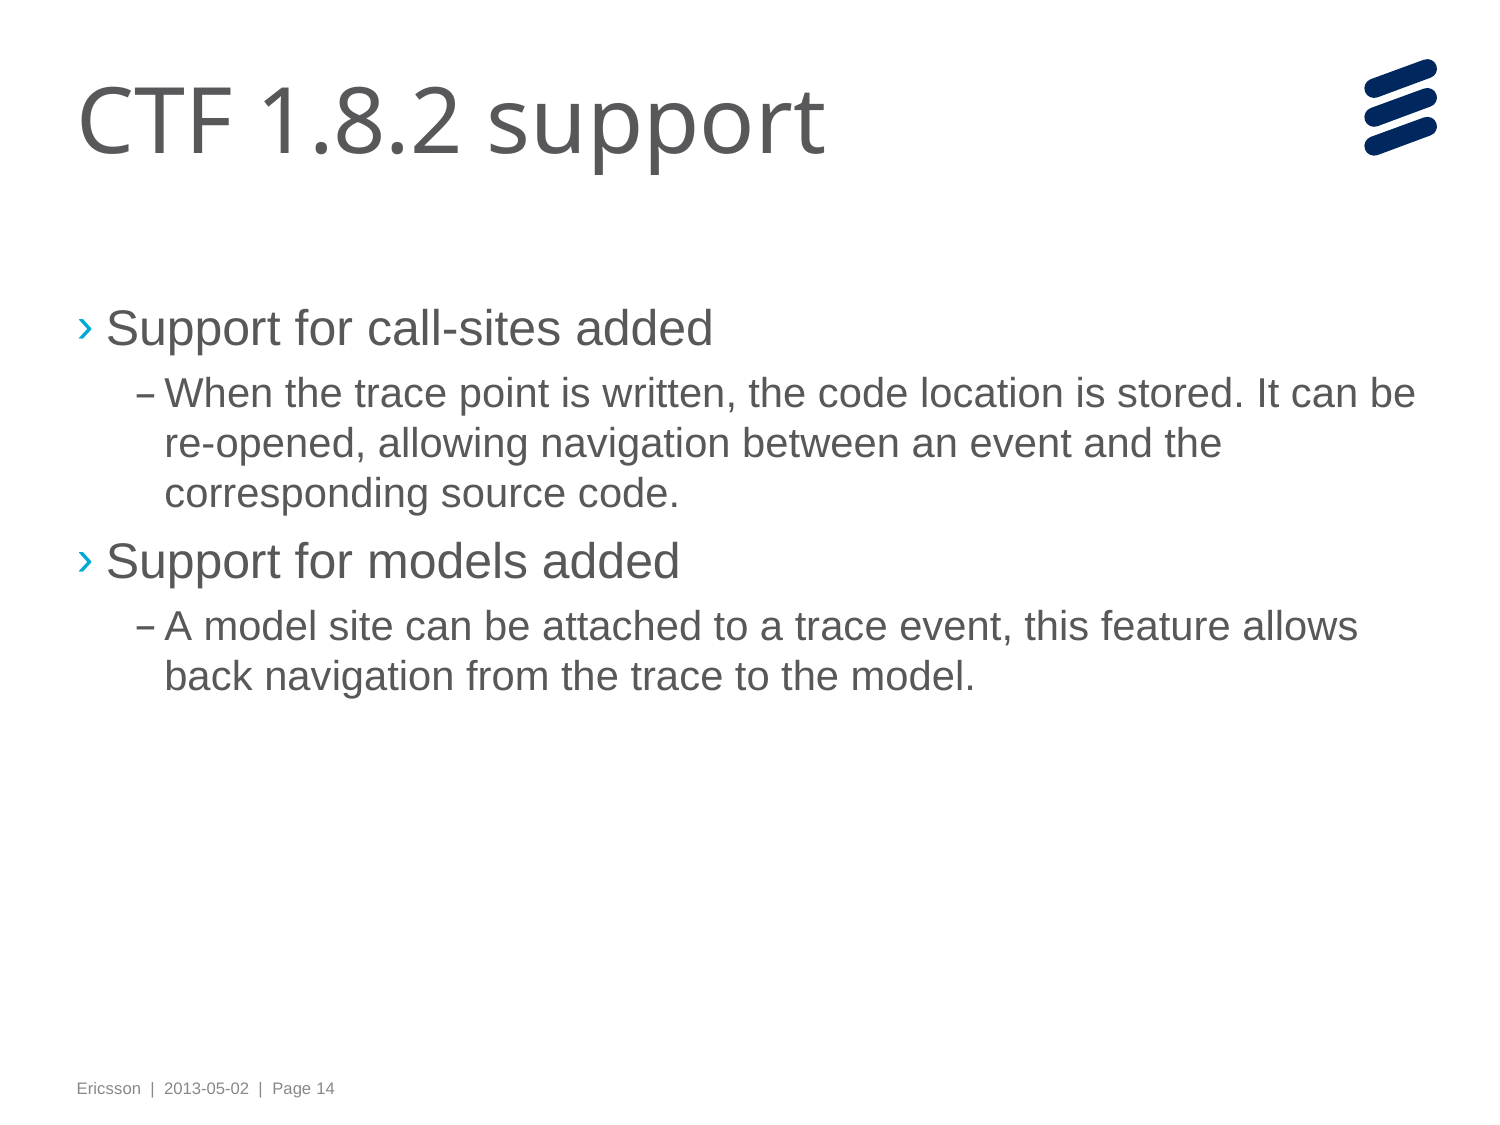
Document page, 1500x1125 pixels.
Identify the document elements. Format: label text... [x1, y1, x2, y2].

list Support for call-sites added When the trace point is written, the code location is stored. It can be re-opened, allowing navigation between an event and the corresponding source code. Support for models added A model site can be attached to a trace event, this feature allows back navigation from the trace to the model. [65, 295, 1436, 928]
title CTF 1.8.2 support [64, 39, 1295, 218]
